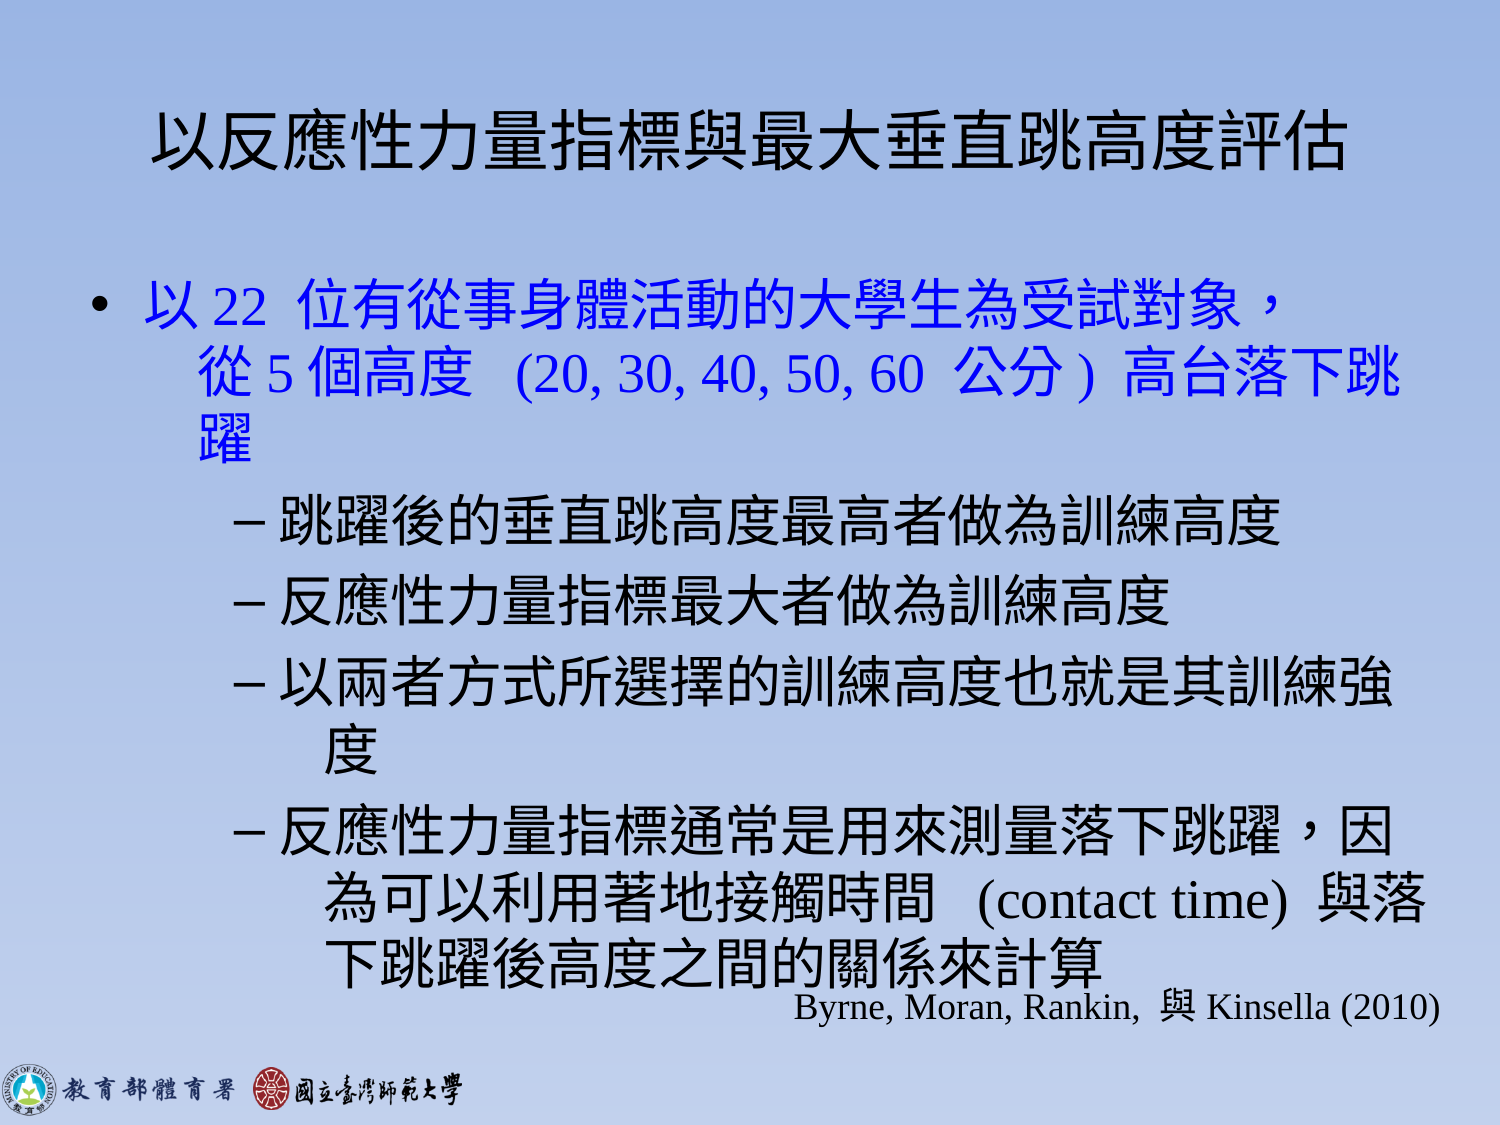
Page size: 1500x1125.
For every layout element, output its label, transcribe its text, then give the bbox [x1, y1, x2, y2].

text_box Byrne, Moran, Rankin, 與Kinsella (2010) [779, 974, 1466, 1034]
list 以22 位有從事身體活動的大學生為受試對象， 從5個高度 (20, 30, 40, 50, 60 公分) 高台落下跳躍 跳躍後的垂直跳高度最高者做為訓練高度 反應性力量指標最大者做為訓練高度 以兩者方式所選擇的訓練高度也就是其訓練強度 反應性力量指標通常是用來測量落下跳躍，因為可以利用著地接觸時間 (contact time) 與落下跳躍後高度之間的關係來計算 [75, 262, 1453, 1005]
title 以反應性力量指標與最大垂直跳高度評估 [75, 45, 1426, 233]
